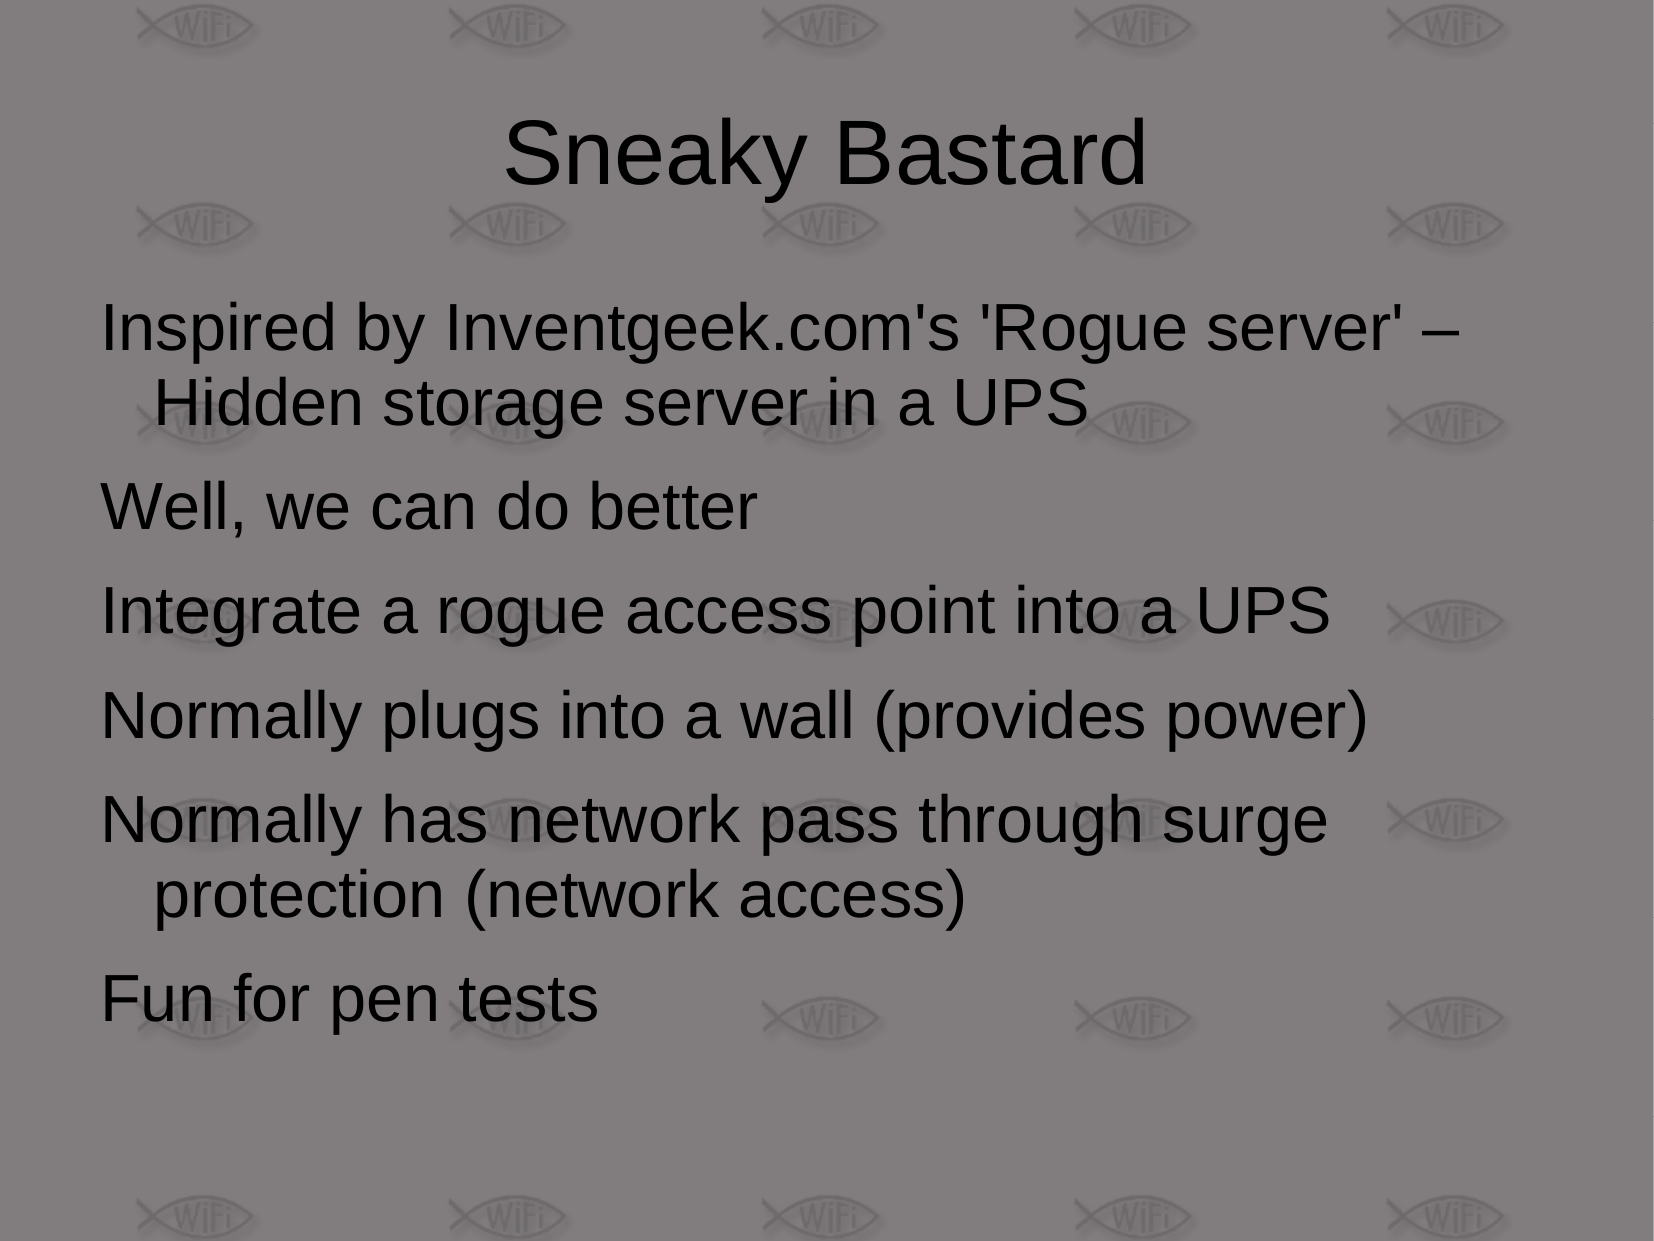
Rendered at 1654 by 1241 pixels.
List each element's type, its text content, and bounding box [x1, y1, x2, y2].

title Sneaky Bastard [82, 49, 1571, 257]
picture [0, 0, 1654, 1241]
list Inspired by Inventgeek.com's 'Rogue server' – Hidden storage server in a UPS Well, we can do better Integrate a rogue access point into a UPS Normally plugs into a wall (provides power) Normally has network pass through surge protection (network access) Fun for pen tests [82, 290, 1571, 1109]
